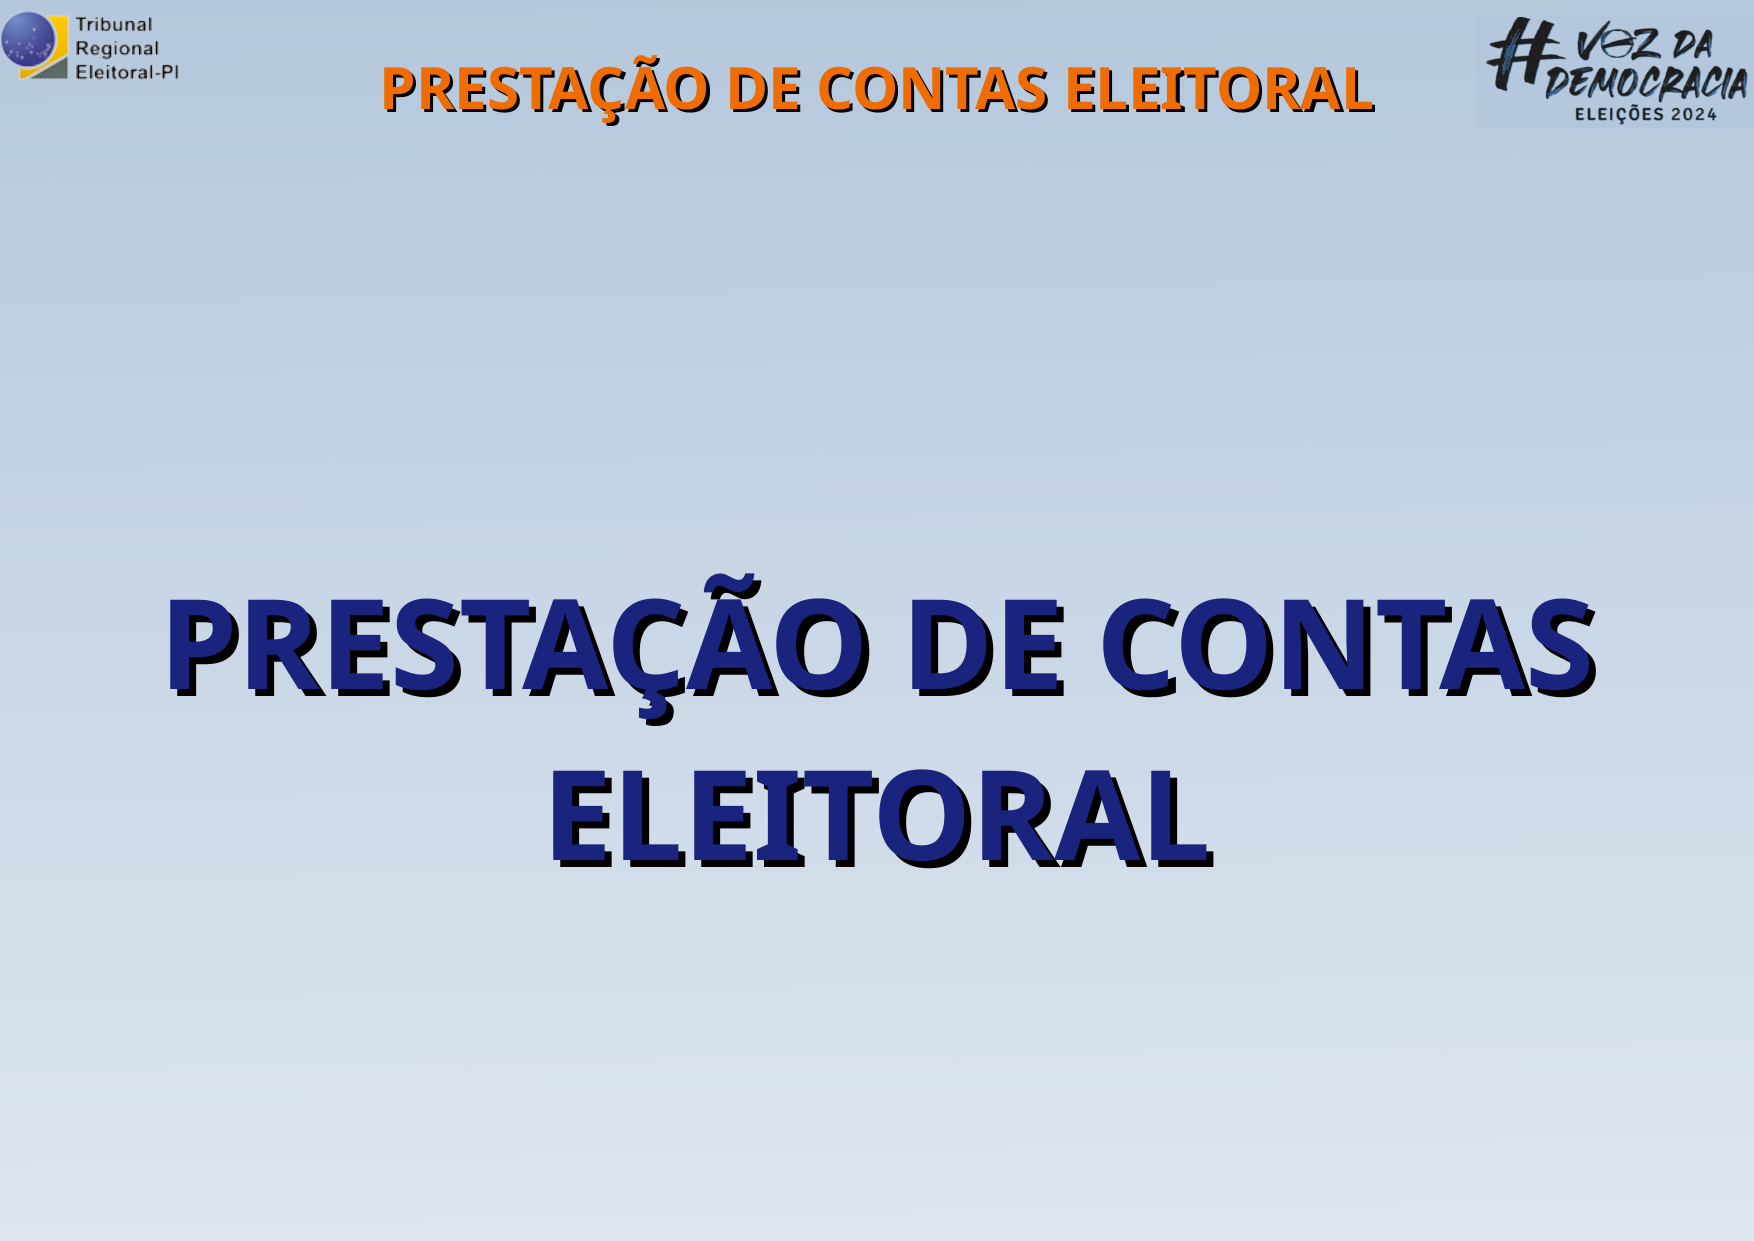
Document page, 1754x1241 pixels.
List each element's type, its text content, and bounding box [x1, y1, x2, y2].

picture [0, 11, 195, 87]
subtitle PRESTAÇÃO DE CONTAS ELEITORAL [59, 236, 1695, 1217]
title PRESTAÇÃO DE CONTAS ELEITORAL [197, 47, 1557, 119]
